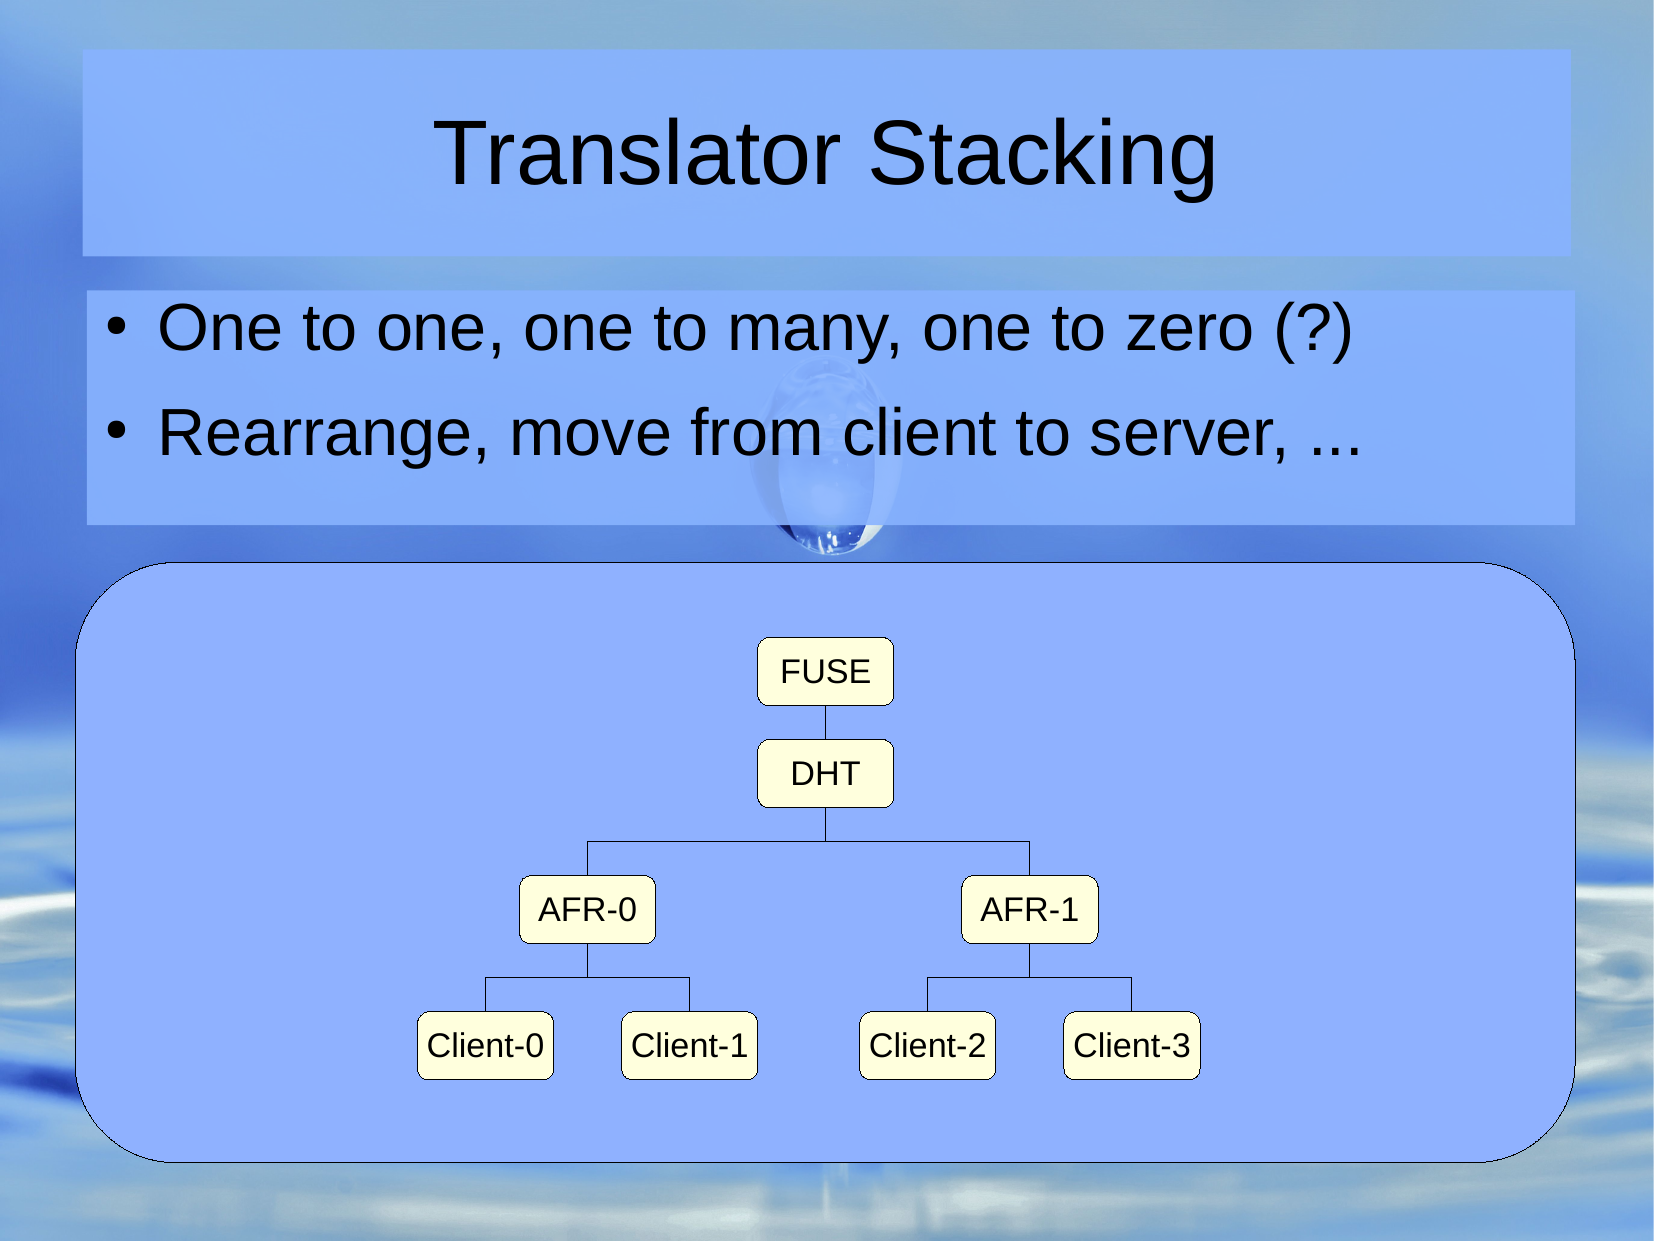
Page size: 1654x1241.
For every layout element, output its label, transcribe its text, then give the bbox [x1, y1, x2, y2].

text_box Client-2 [859, 1011, 996, 1080]
text_box Client-3 [1063, 1011, 1201, 1080]
text_box Client-0 [417, 1011, 554, 1080]
text_box FUSE [757, 637, 894, 706]
text_box [75, 562, 1576, 1163]
text_box AFR-0 [519, 875, 656, 944]
picture [0, 0, 1654, 1241]
text_box DHT [757, 739, 894, 808]
title Translator Stacking [82, 49, 1571, 257]
text_box Client-1 [621, 1011, 758, 1080]
list One to one, one to many, one to zero (?) Rearrange, move from client to server, ... [86, 290, 1576, 526]
text_box AFR-1 [961, 875, 1099, 944]
